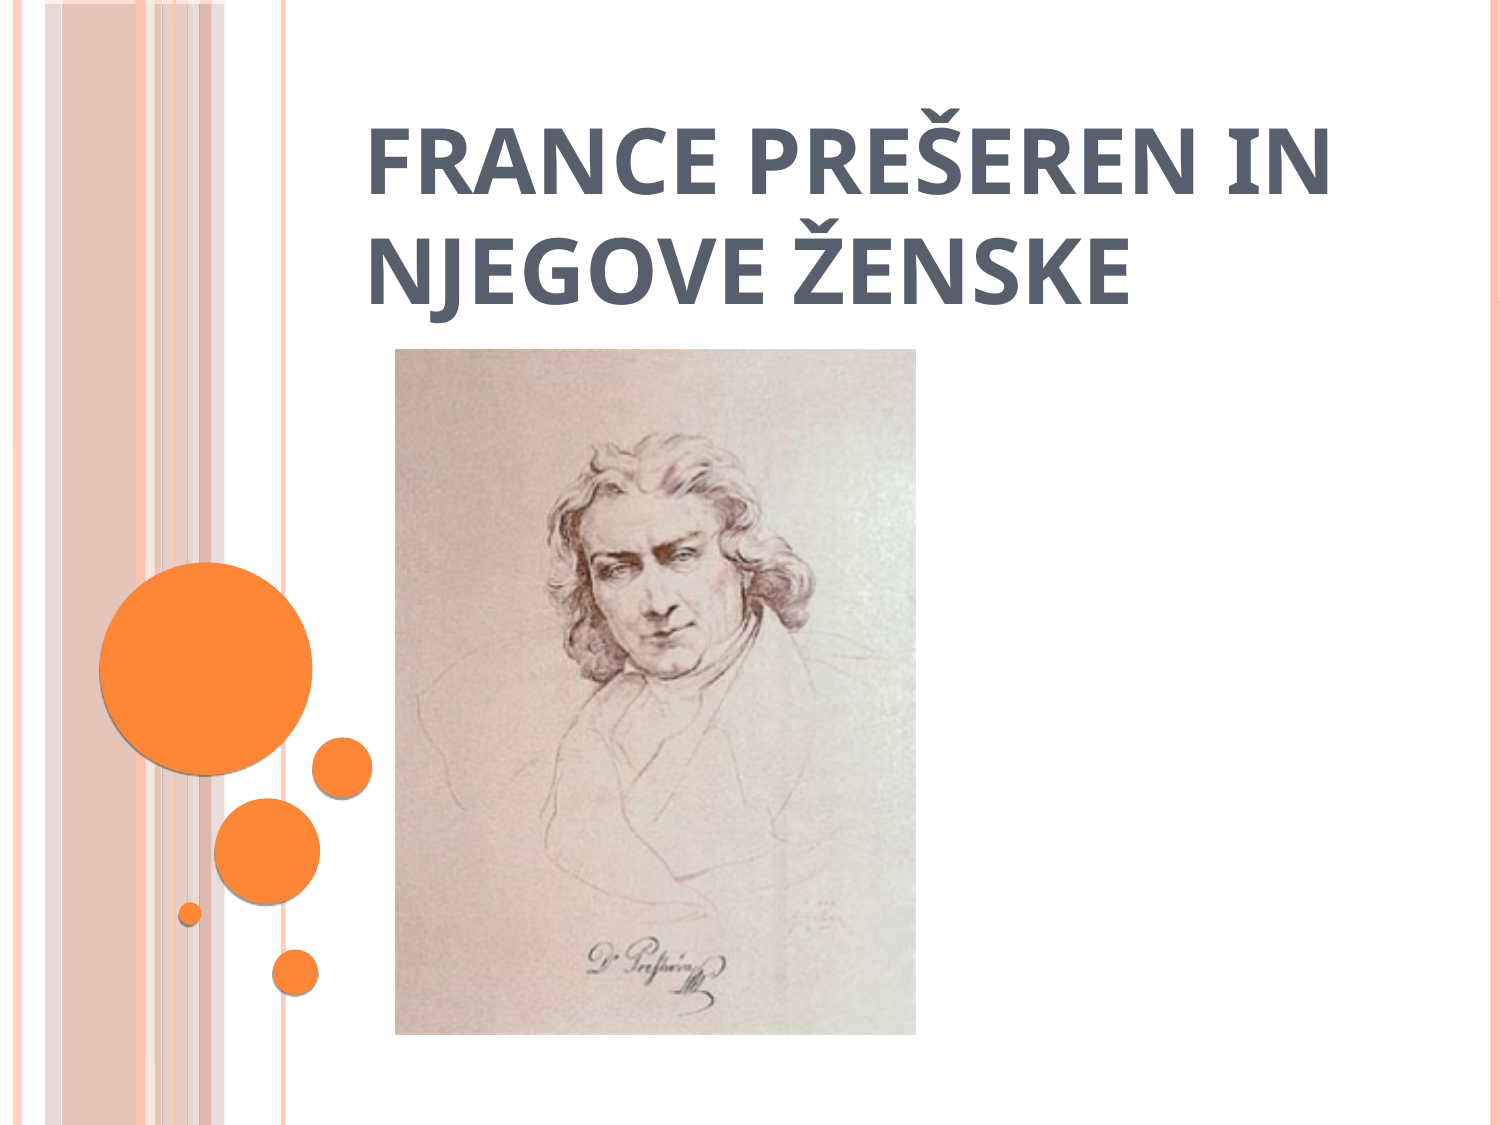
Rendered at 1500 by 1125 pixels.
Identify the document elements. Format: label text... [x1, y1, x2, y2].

picture [395, 349, 916, 1035]
title France Prešeren in njegove ženske [348, 19, 1361, 330]
